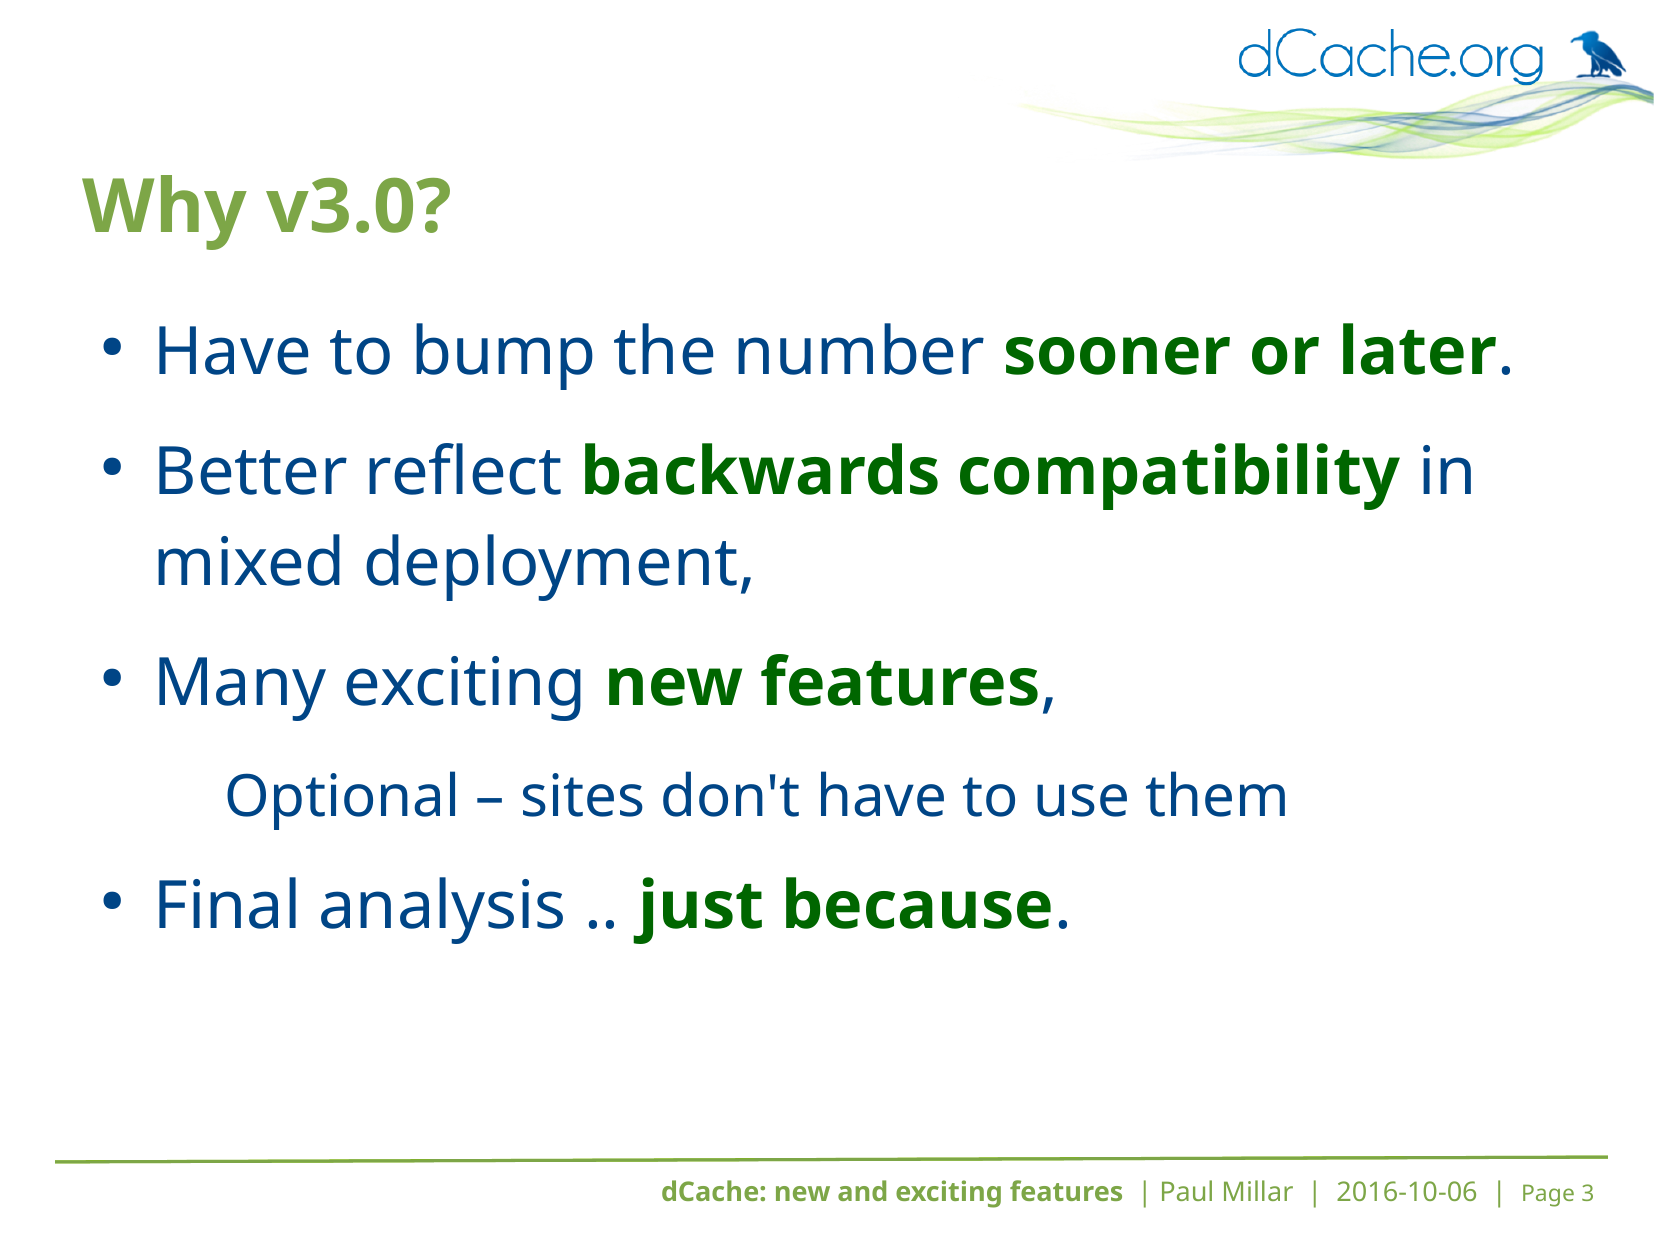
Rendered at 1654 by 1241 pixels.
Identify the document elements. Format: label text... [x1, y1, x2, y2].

picture [956, 16, 1654, 169]
title Why v3.0? [82, 155, 1605, 252]
list Have to bump the number sooner or later. Better reflect backwards compatibility in mixed deployment, Many exciting new features, Optional – sites don't have to use them Final analysis .. just because. [82, 302, 1571, 1023]
